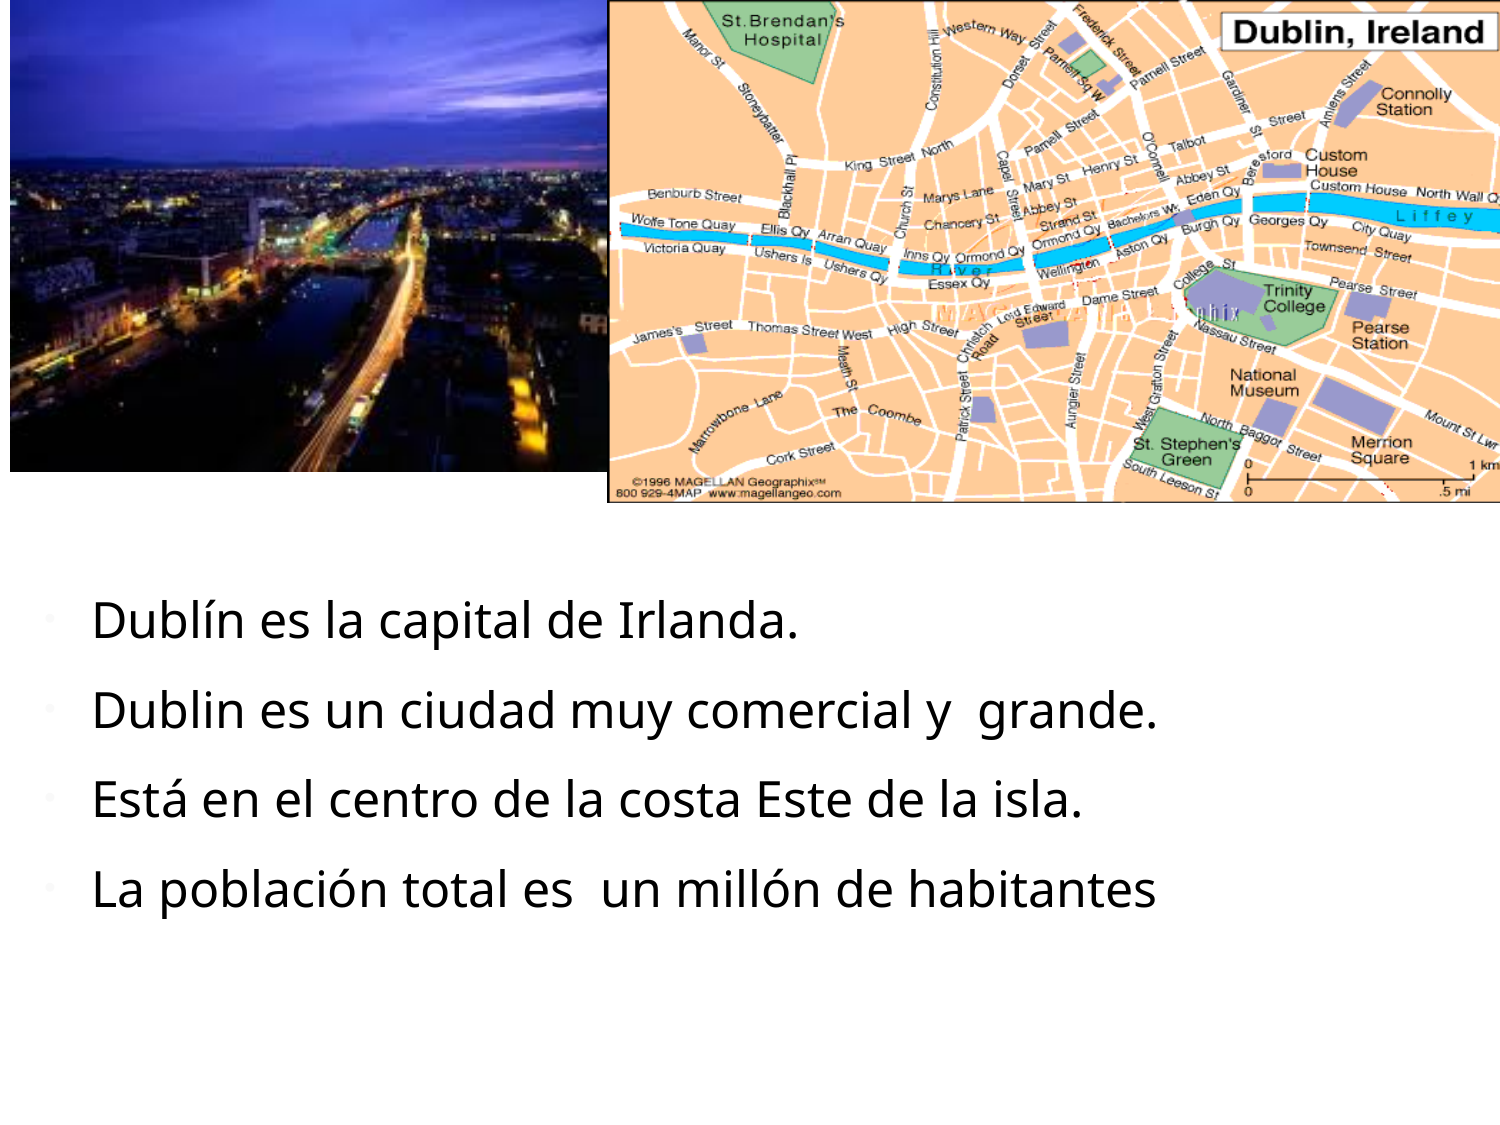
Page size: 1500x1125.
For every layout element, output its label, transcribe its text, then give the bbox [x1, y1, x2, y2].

picture [10, 0, 1500, 503]
list Dublín es la capital de Irlanda. Dublin es un ciudad muy comercial y grande. Está en el centro de la costa Este de la isla. La población total es un millón de habitantes [29, 491, 1270, 1125]
